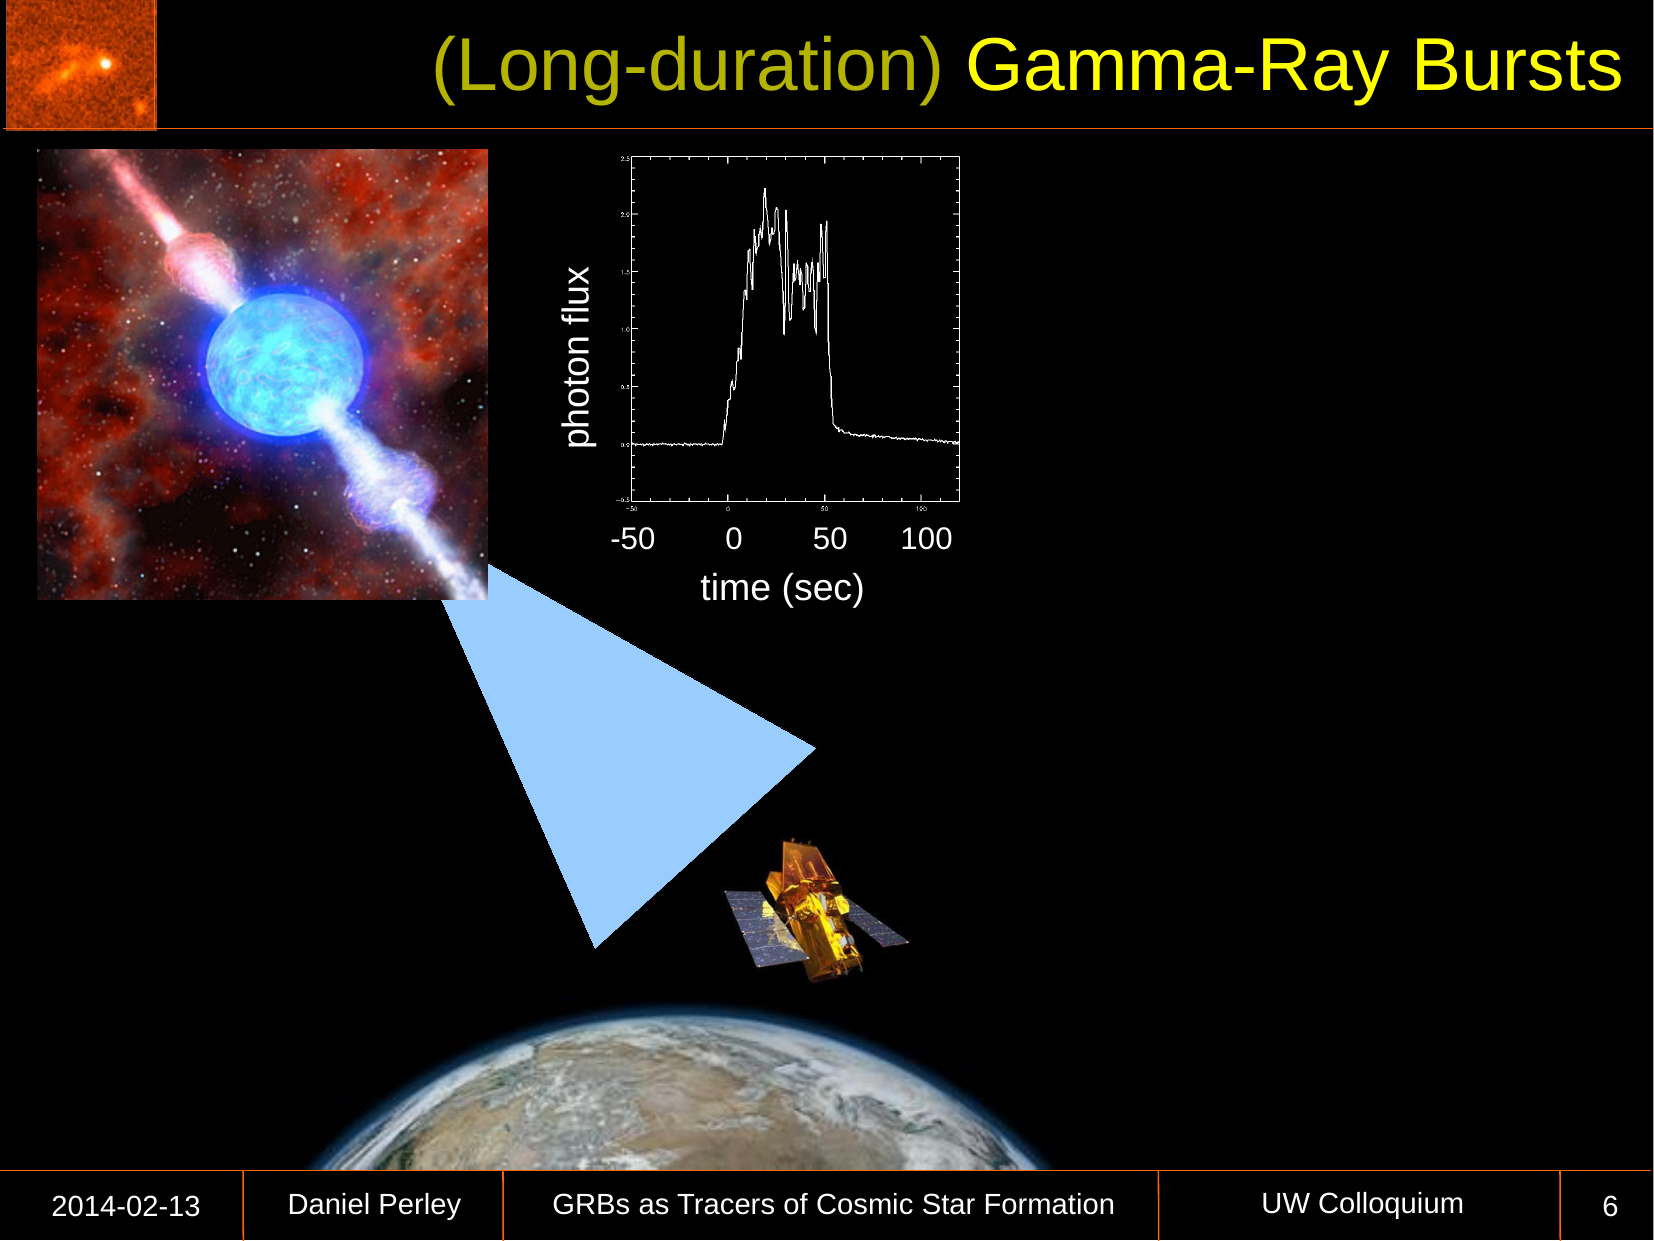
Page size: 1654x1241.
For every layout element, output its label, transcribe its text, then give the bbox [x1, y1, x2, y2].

picture [258, 824, 1154, 1170]
text_box time (sec) [613, 560, 952, 616]
text_box -50 0 50 100 [595, 512, 1021, 561]
text_box photon flux [547, 189, 605, 528]
picture [7, 0, 154, 128]
text_box [441, 562, 818, 950]
picture [37, 149, 488, 601]
title (Long-duration) Gamma-Ray Bursts [300, 21, 1624, 108]
picture [613, 152, 964, 514]
